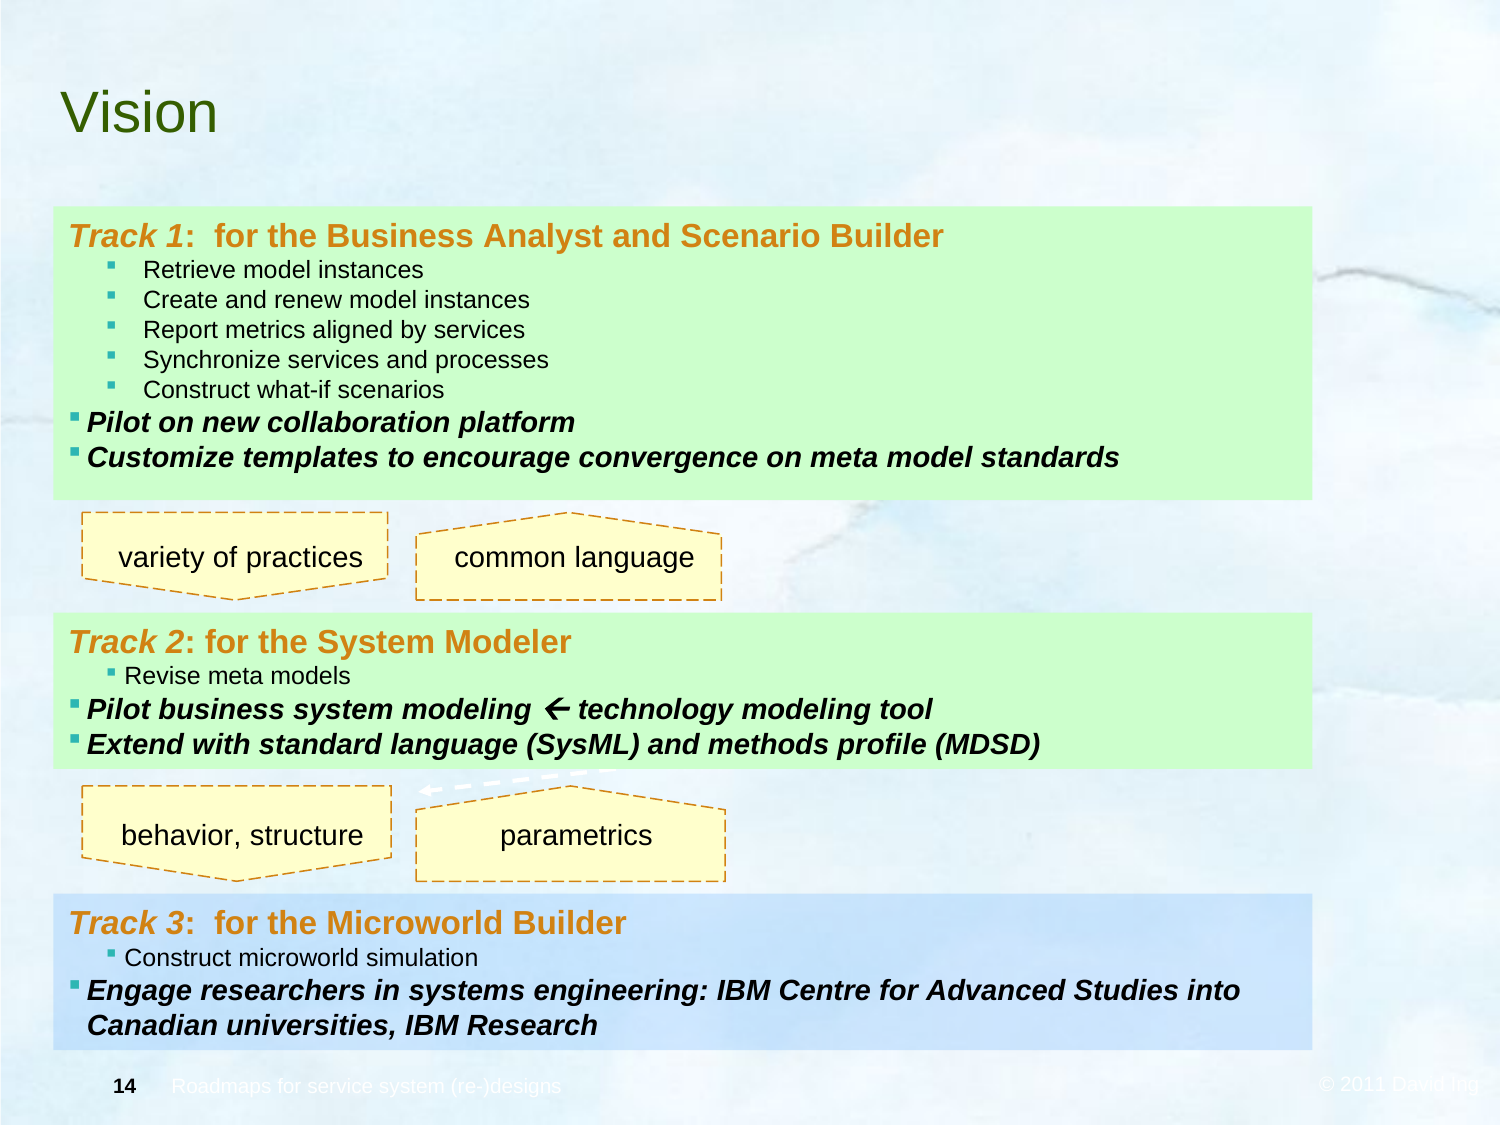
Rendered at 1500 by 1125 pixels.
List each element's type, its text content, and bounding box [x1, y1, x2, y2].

text_box variety of practices [82, 512, 388, 601]
text_box common language [416, 512, 722, 601]
title Vision [25, 74, 1378, 201]
text_box Track 1: for the Business Analyst and Scenario Builder Retrieve model instances Create and renew model instances Report metrics aligned by services Synchronize services and processes Construct what-if scenarios Pilot on new collaboration platform Customize templates to encourage convergence on meta model standards [53, 206, 1313, 501]
text_box Track 2: for the System Modeler Revise meta models Pilot business system modeling  technology modeling tool Extend with standard language (SysML) and methods profile (MDSD) [53, 612, 1313, 769]
picture [0, 0, 1500, 1125]
text_box behavior, structure [82, 785, 392, 882]
text_box Track 3: for the Microworld Builder Construct microworld simulation Engage researchers in systems engineering: IBM Centre for Advanced Studies into Canadian universities, IBM Research [53, 893, 1313, 1051]
text_box parametrics [416, 785, 726, 882]
